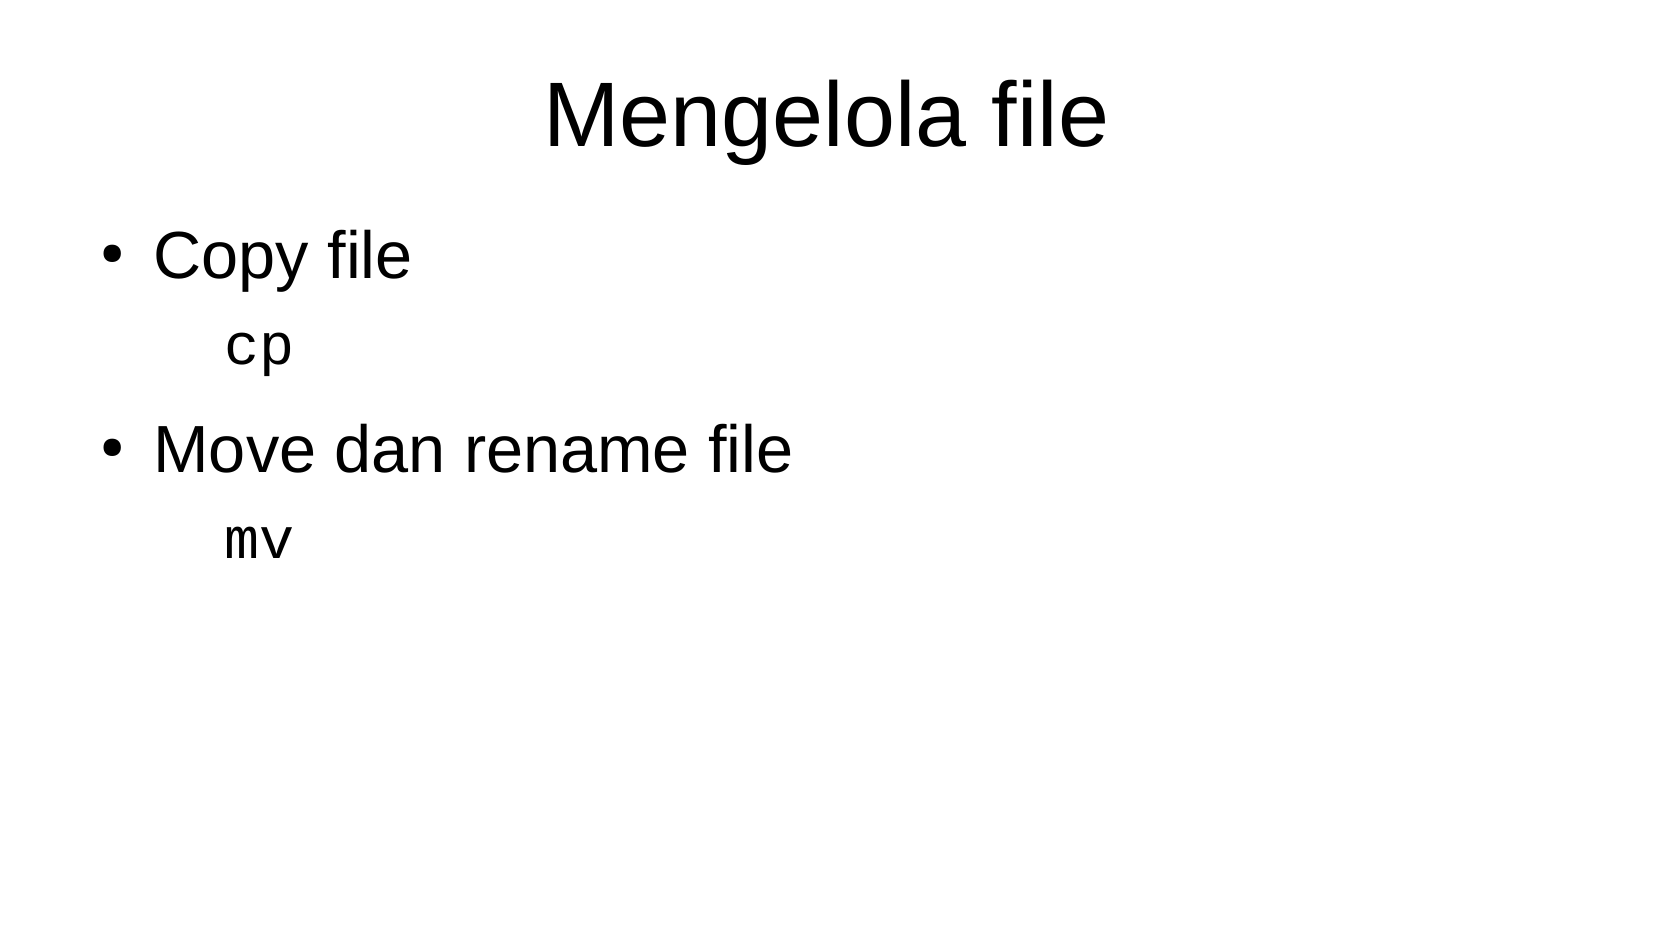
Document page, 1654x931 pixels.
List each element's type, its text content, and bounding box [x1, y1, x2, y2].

list Copy file cp Move dan rename file mv [82, 217, 1571, 758]
title Mengelola file [82, 37, 1571, 193]
